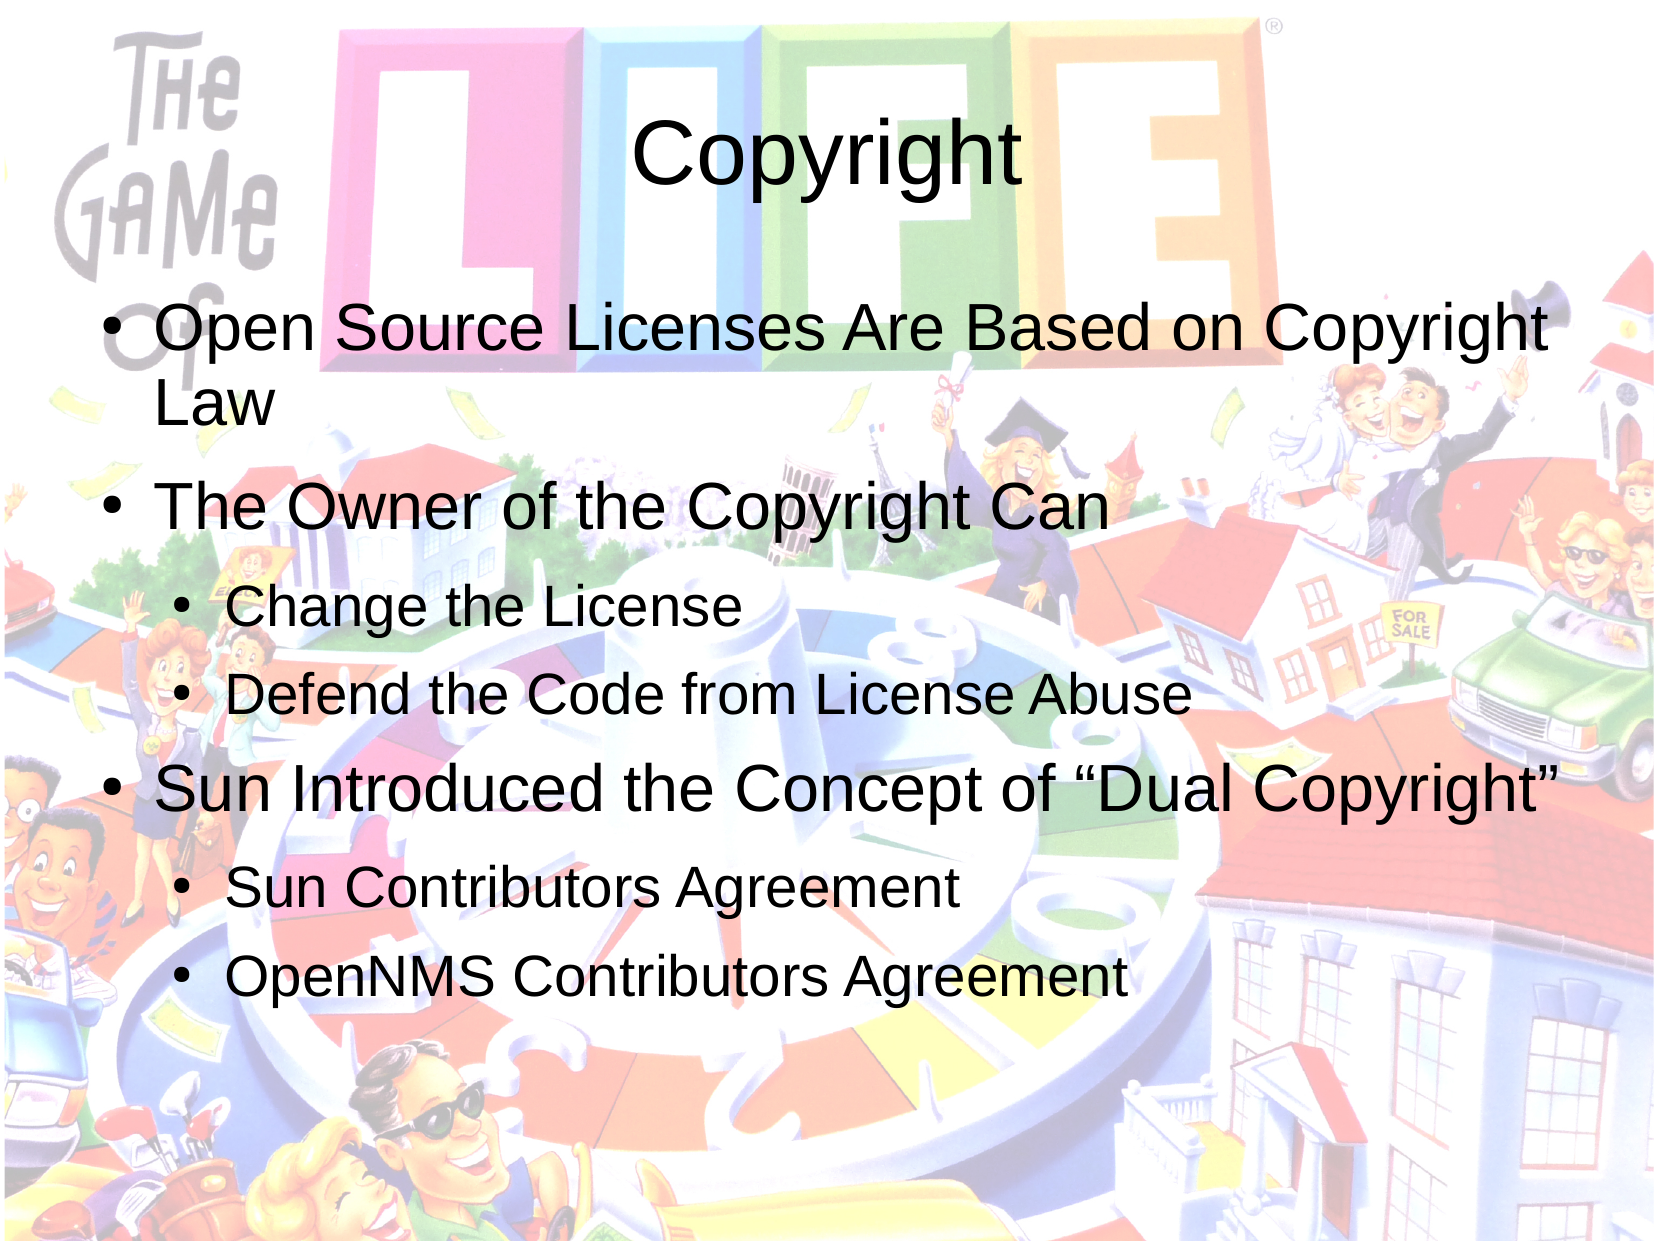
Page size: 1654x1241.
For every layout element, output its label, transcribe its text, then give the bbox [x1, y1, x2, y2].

title Copyright [82, 56, 1571, 250]
picture [4, 0, 1654, 1241]
list Open Source Licenses Are Based on Copyright Law The Owner of the Copyright Can Change the License Defend the Code from License Abuse Sun Introduced the Concept of “Dual Copyright” Sun Contributors Agreement OpenNMS Contributors Agreement [82, 290, 1571, 1109]
